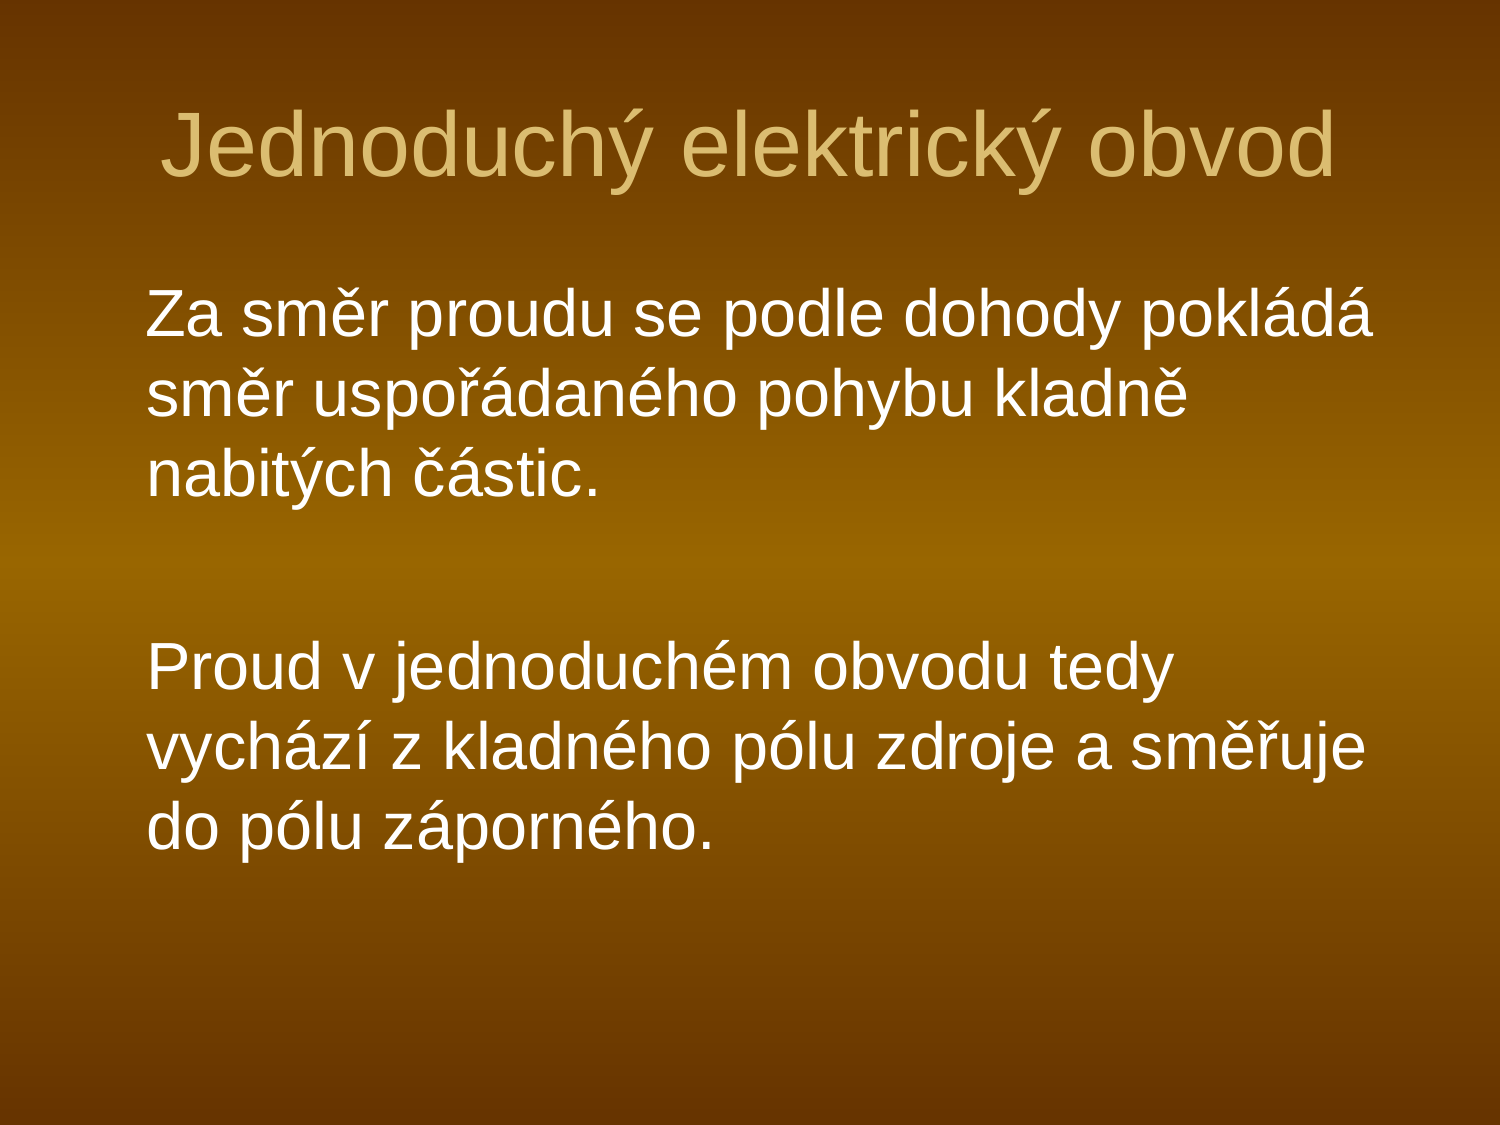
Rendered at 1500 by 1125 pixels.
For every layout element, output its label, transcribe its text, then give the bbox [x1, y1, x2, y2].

title Jednoduchý elektrický obvod [75, 45, 1426, 234]
list Za směr proudu se podle dohody pokládá směr uspořádaného pohybu kladně nabitých částic. Proud v jednoduchém obvodu tedy vychází z kladného pólu zdroje a směřuje do pólu záporného. [75, 262, 1426, 1006]
